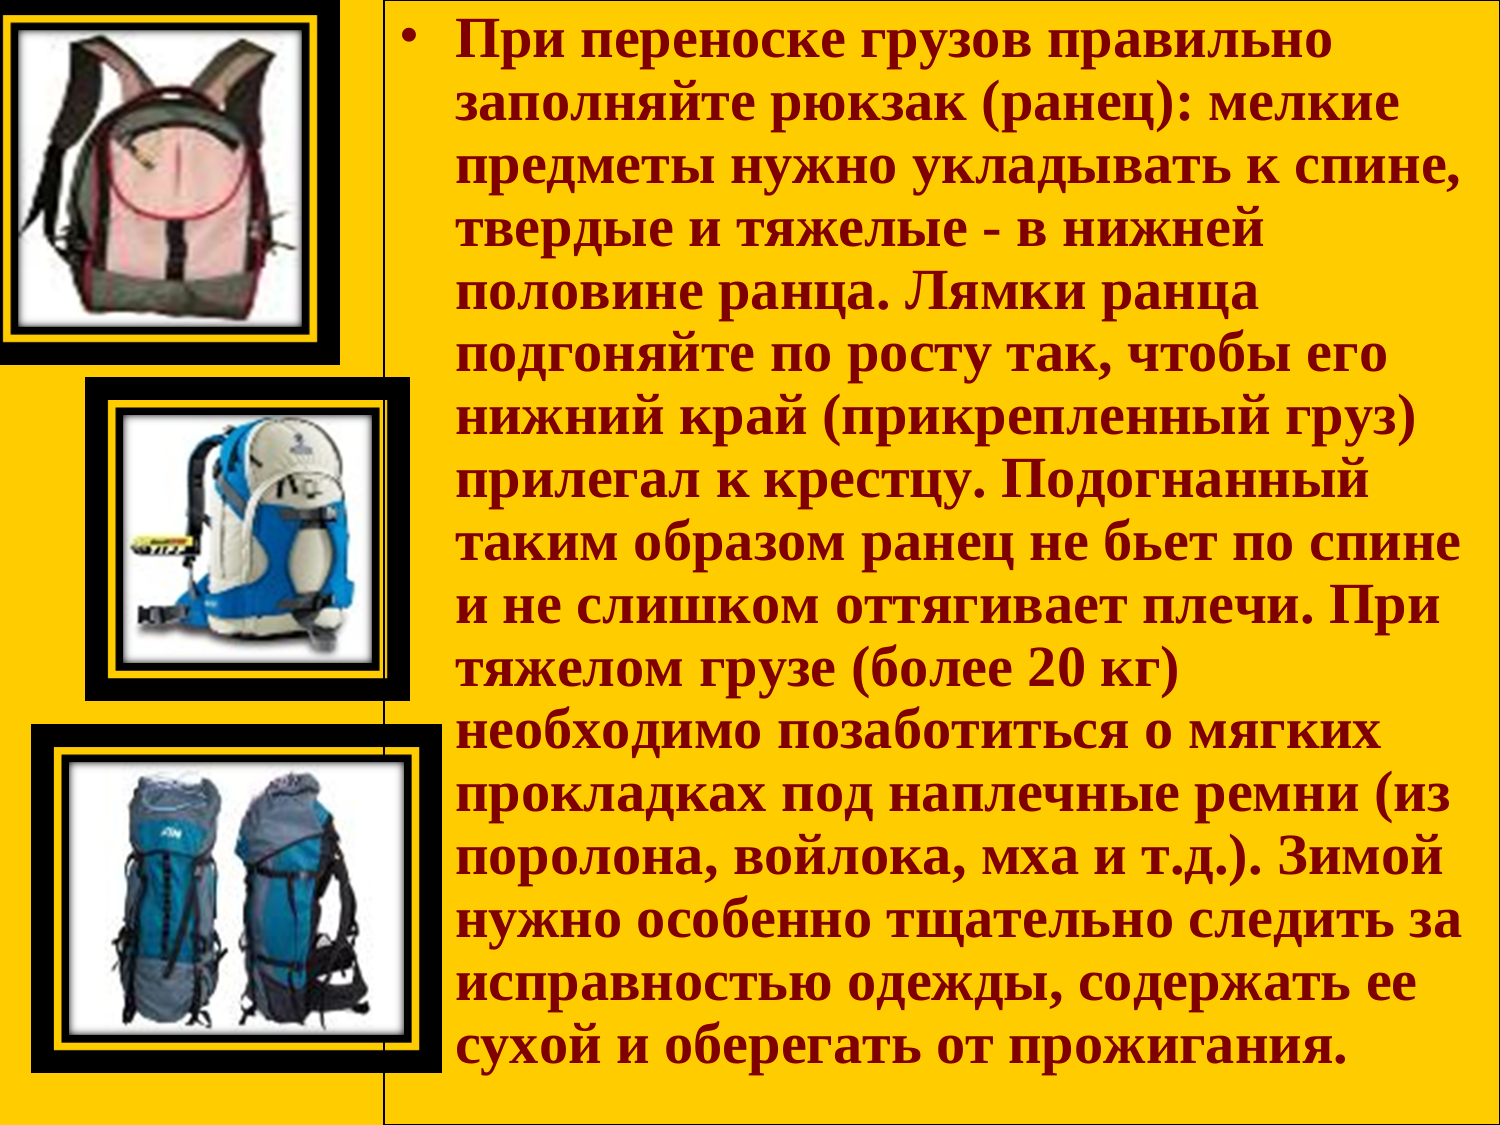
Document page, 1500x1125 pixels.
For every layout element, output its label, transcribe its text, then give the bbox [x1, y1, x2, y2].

picture [31, 724, 442, 1073]
list При переноске грузов правильно заполняйте рюкзак (ранец): мелкие предметы нужно укладывать к спине, твердые и тяжелые - в нижней половине ранца. Лямки ранца подгоняйте по росту так, чтобы его нижний край (прикрепленный груз) прилегал к крестцу. Подогнанный таким образом ранец не бьет по спине и не слишком оттягивает плечи. При тяжелом грузе (более 20 кг) необходимо позаботиться о мягких прокладках под наплечные ремни (из поролона, войлока, мха и т.д.). Зимой нужно особенно тщательно следить за исправностью одежды, содержать ее сухой и оберегать от прожигания. [383, 0, 1500, 1125]
picture [0, 0, 340, 365]
picture [85, 377, 410, 702]
